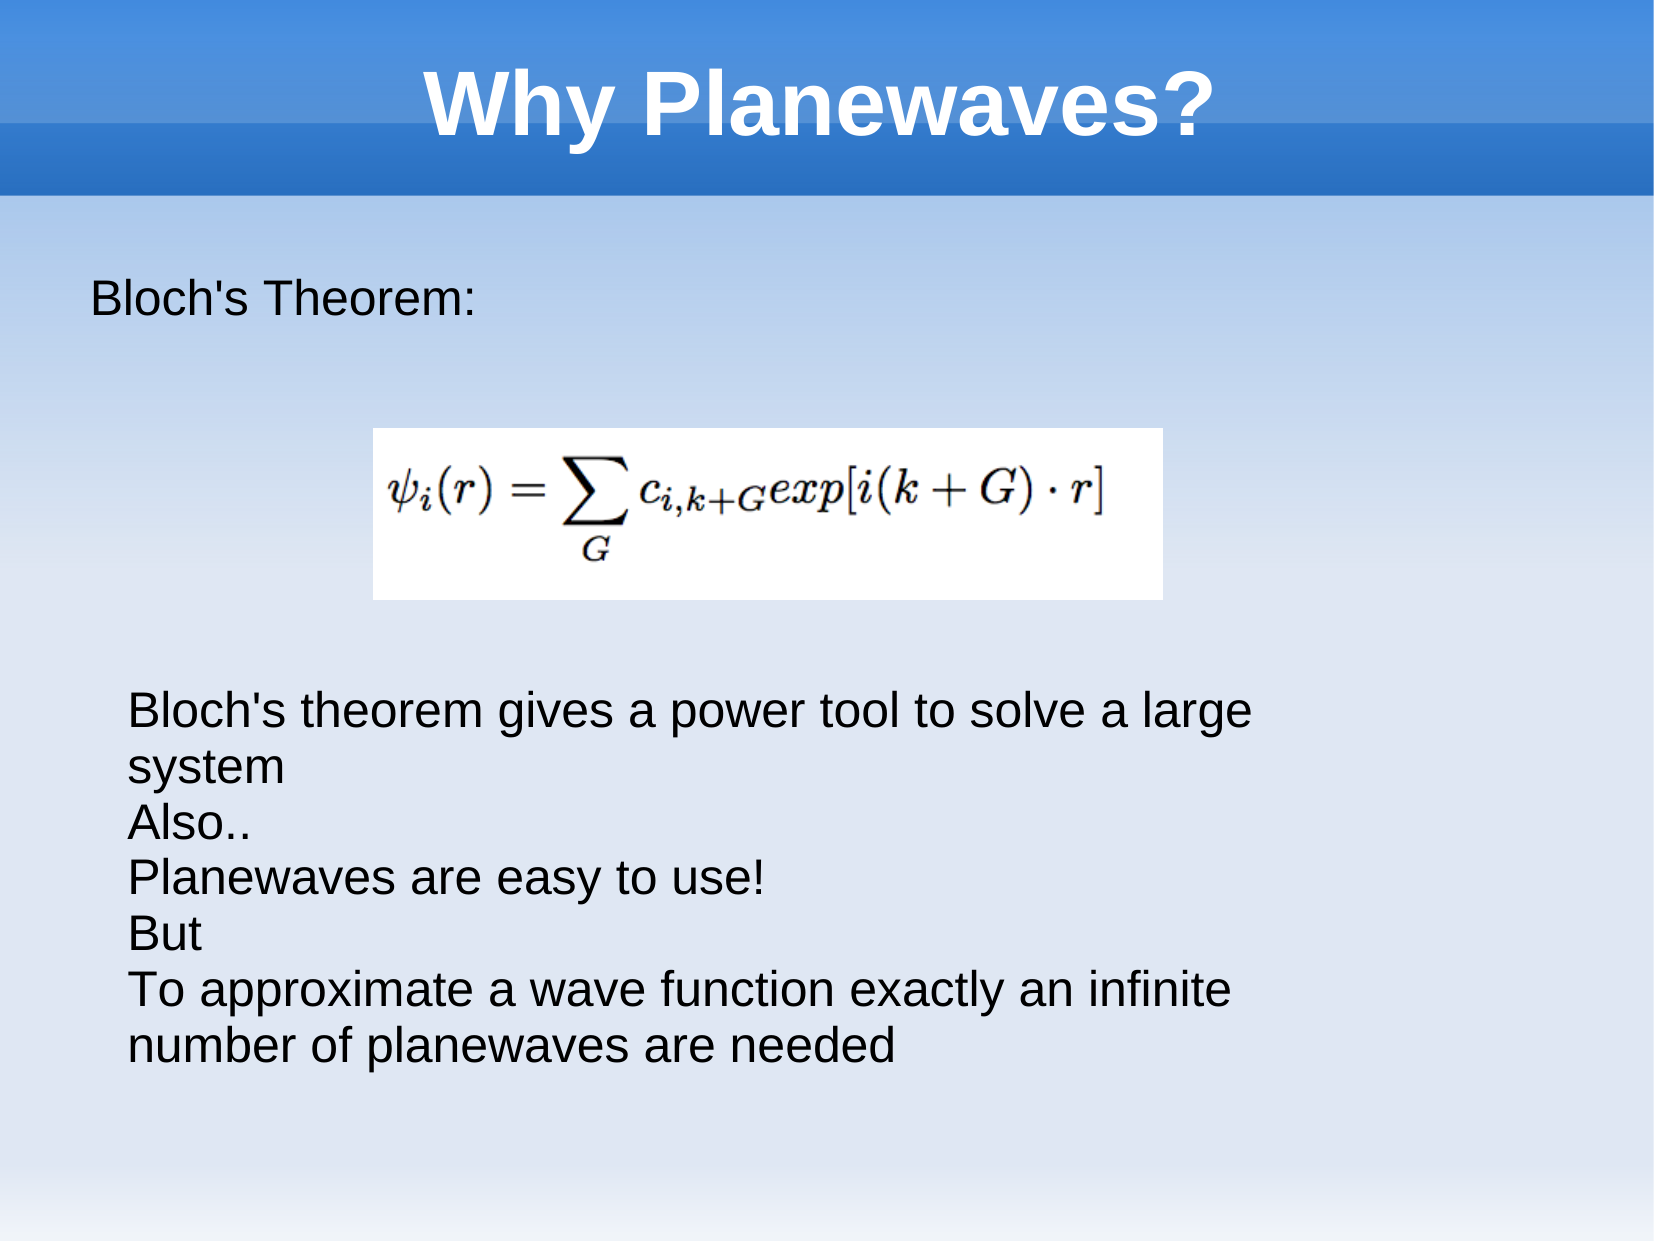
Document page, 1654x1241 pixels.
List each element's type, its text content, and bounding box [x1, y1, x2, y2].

text_box Bloch's theorem gives a power tool to solve a large system Also.. Planewaves are easy to use! But To approximate a wave function exactly an infinite number of planewaves are needed [112, 675, 1388, 1098]
title Why Planewaves? [76, 7, 1565, 200]
picture [0, 0, 1654, 1241]
text_box Bloch's Theorem: [75, 262, 1051, 336]
